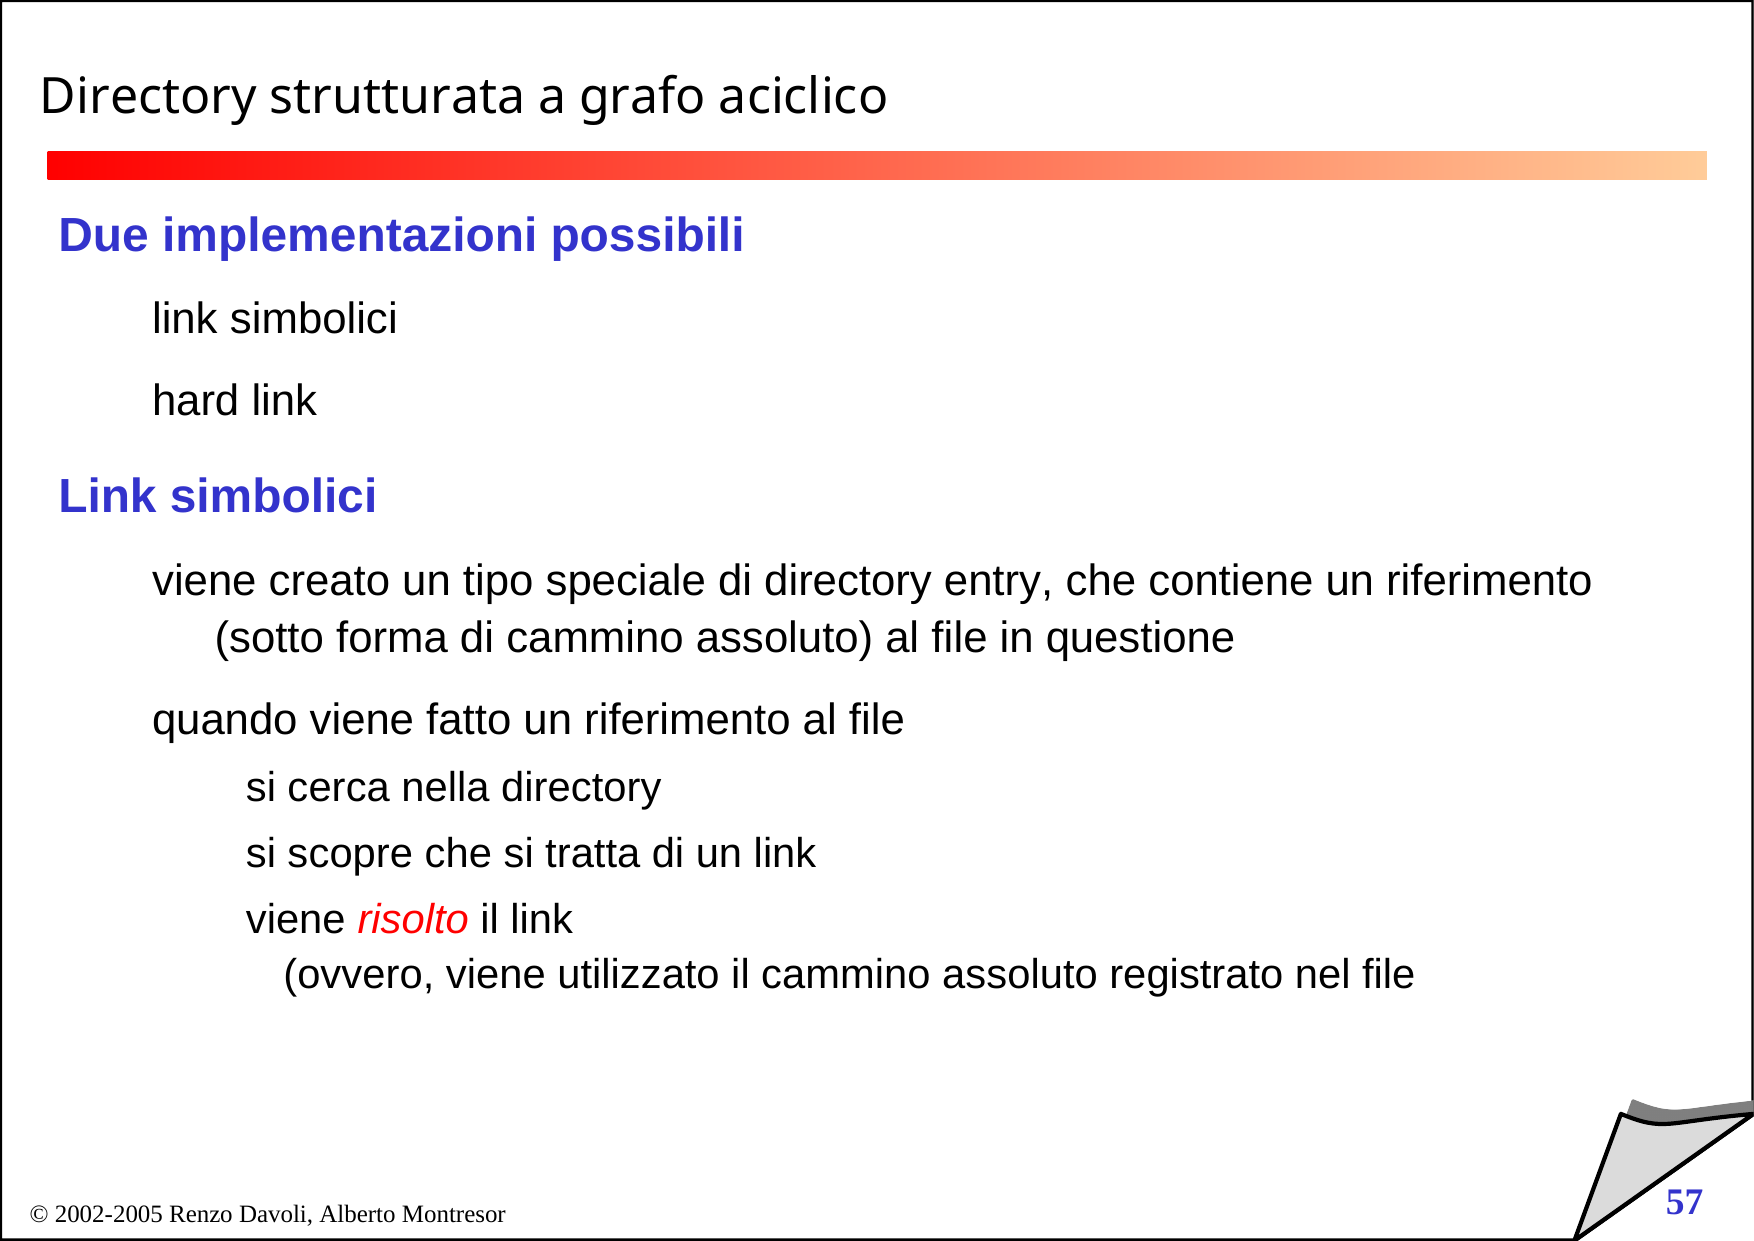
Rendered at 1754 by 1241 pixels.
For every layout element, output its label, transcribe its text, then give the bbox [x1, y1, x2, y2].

text_box 6-11 [1074, 152, 1078, 179]
text_box Start [1469, 152, 1474, 179]
title Directory strutturata a grafo aciclico [40, 49, 1713, 144]
list Due implementazioni possibili link simbolici hard link Link simbolici viene creato un tipo speciale di directory entry, che contiene un riferimento (sotto forma di cammino assoluto) al file in questione quando viene fatto un riferimento al file si cerca nella directory si scopre che si tratta di un link viene risolto il link (ovvero, viene utilizzato il cammino assoluto registrato nel file [58, 206, 1695, 1188]
